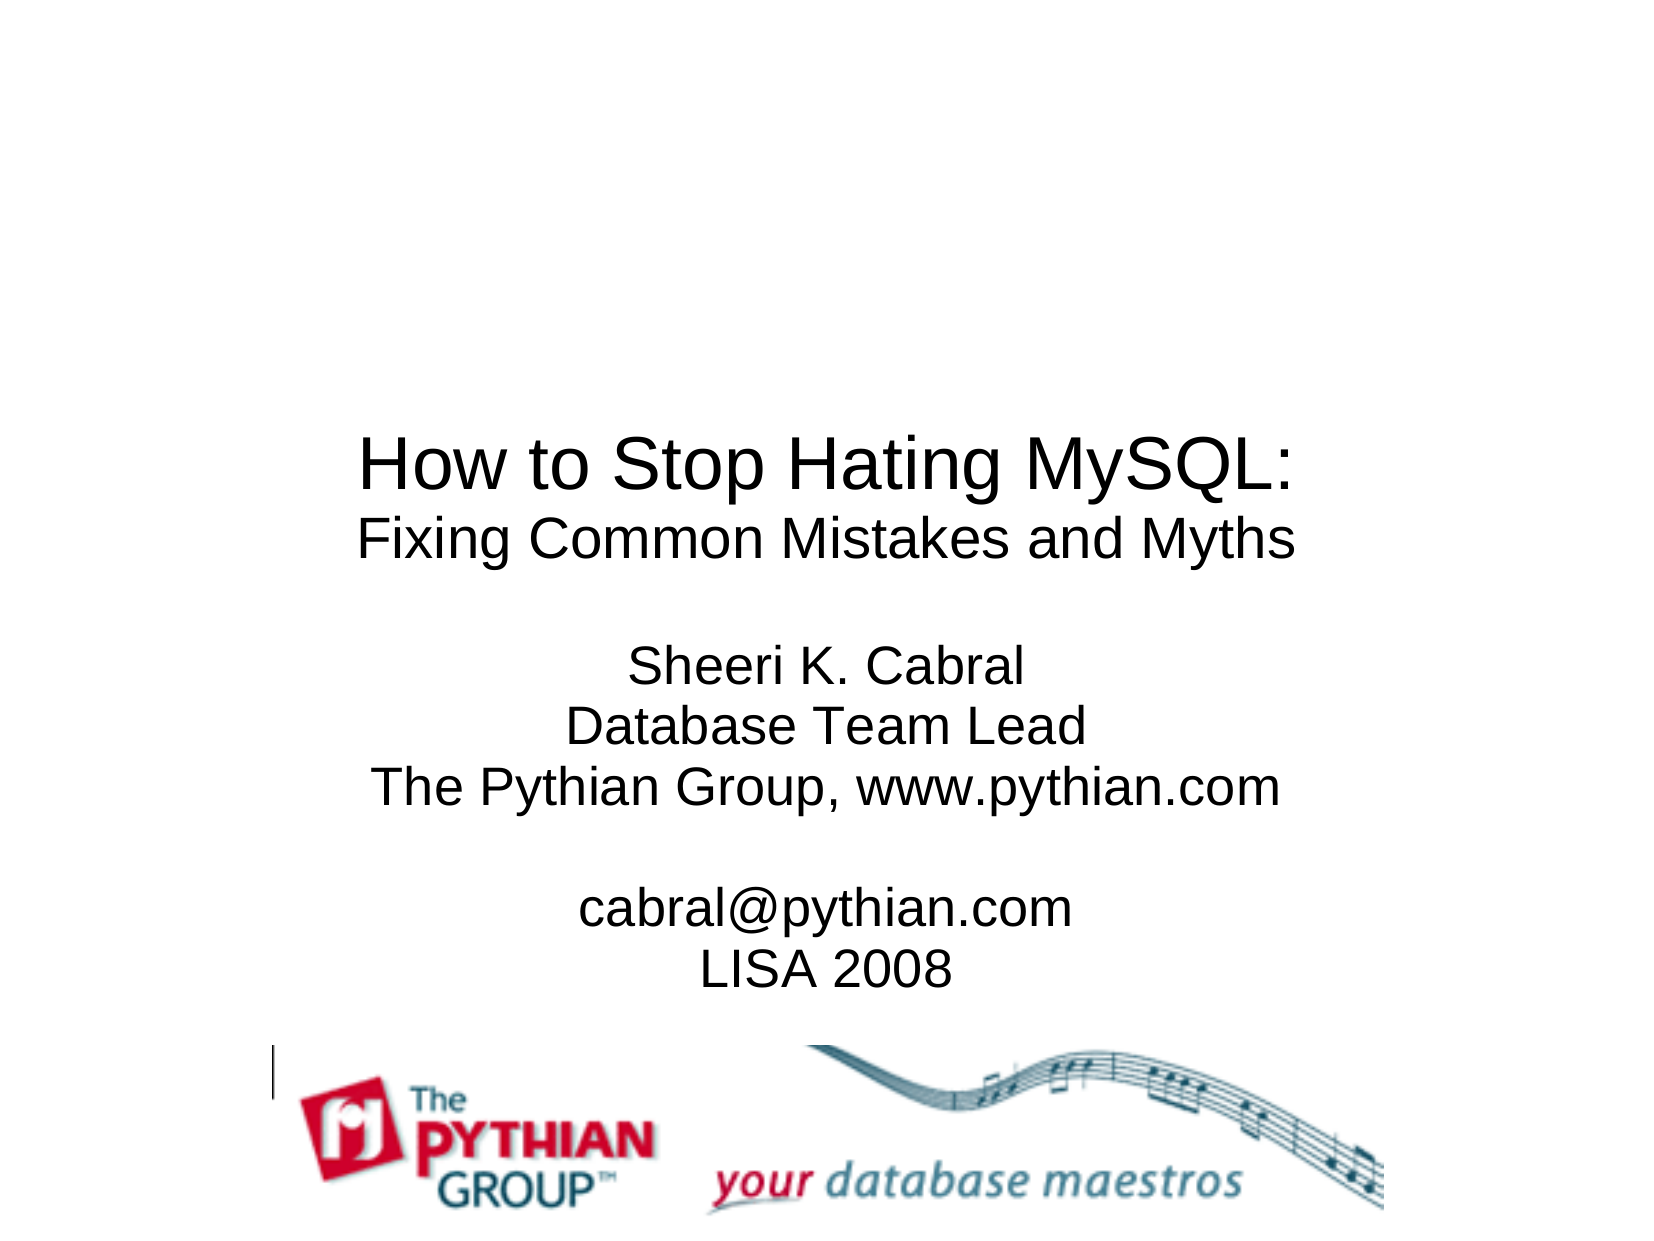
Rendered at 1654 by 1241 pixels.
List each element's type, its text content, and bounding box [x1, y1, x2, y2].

picture [272, 1102, 1384, 1241]
subtitle How to Stop Hating MySQL: Fixing Common Mistakes and Myths Sheeri K. Cabral Database Team Lead The Pythian Group, www.pythian.com cabral@pythian.com LISA 2008 [82, 66, 1571, 1102]
